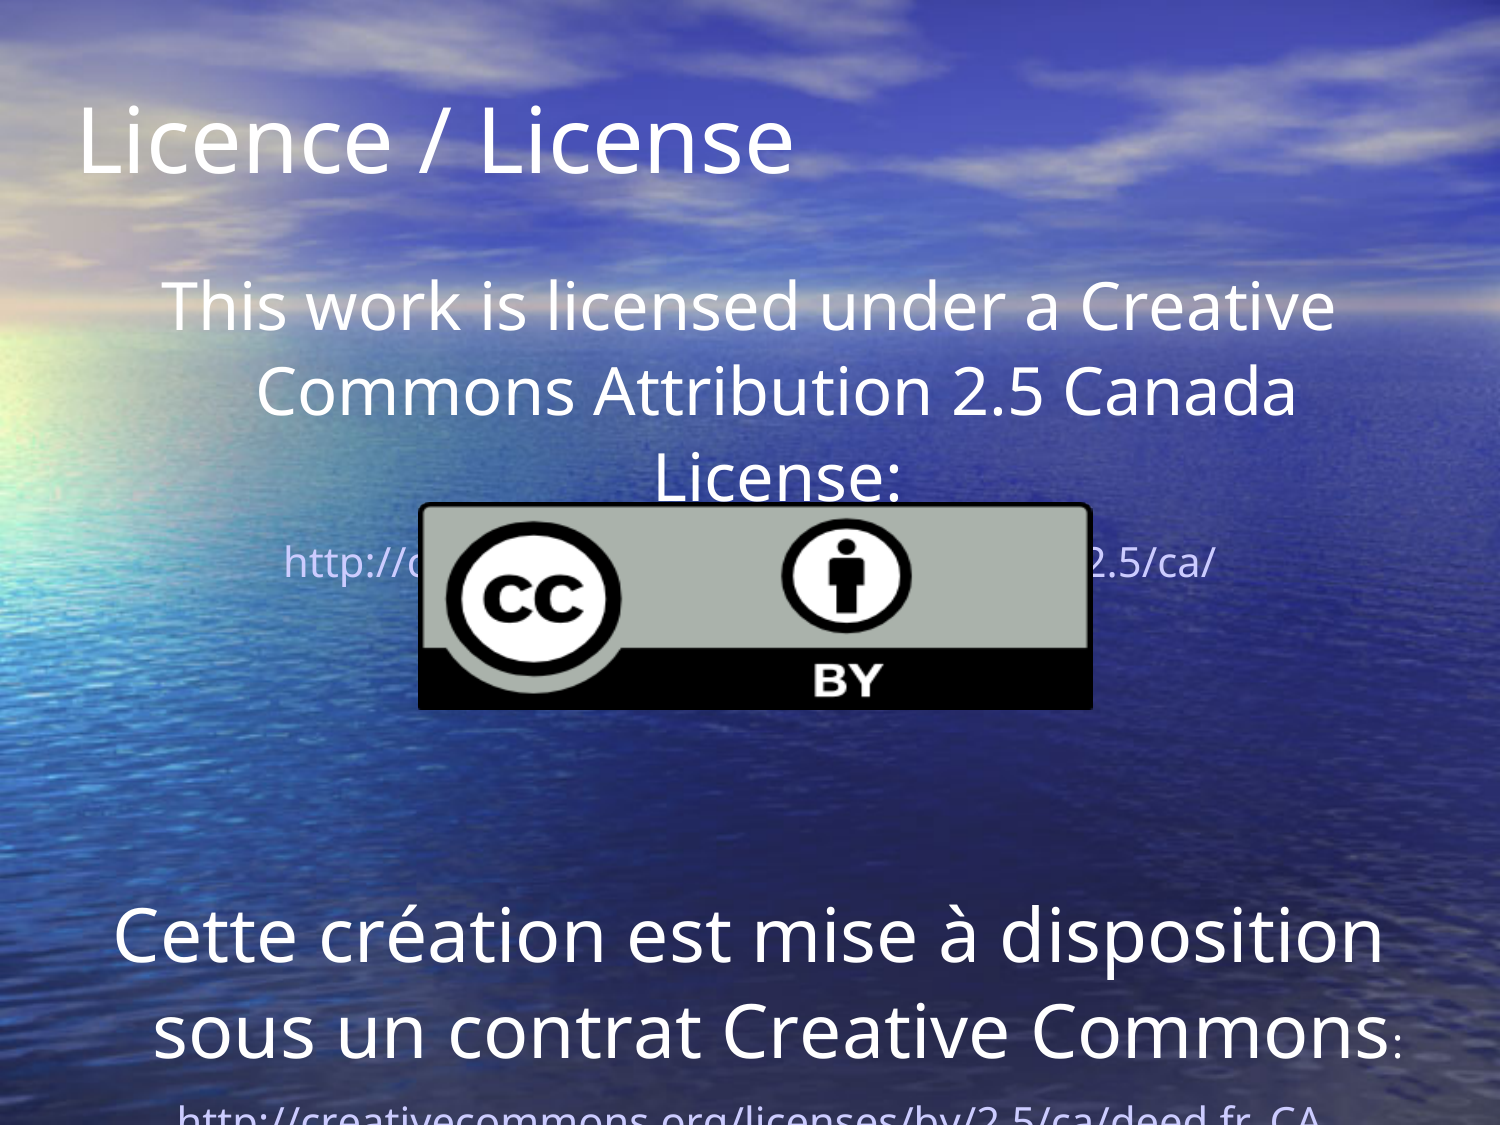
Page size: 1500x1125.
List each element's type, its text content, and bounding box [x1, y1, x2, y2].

picture [791, 1117, 803, 1124]
picture [343, 1117, 355, 1124]
picture [507, 1117, 518, 1125]
picture [1304, 1112, 1313, 1124]
picture [183, 1117, 195, 1125]
picture [546, 1117, 557, 1125]
picture [239, 1117, 252, 1125]
picture [584, 1117, 597, 1125]
picture [708, 1117, 720, 1125]
picture [1116, 1117, 1128, 1125]
picture [437, 1117, 449, 1124]
picture [0, 0, 1500, 1125]
text_box Licence / License [75, 52, 1426, 226]
picture [560, 1117, 571, 1125]
text_box This work is licensed under a Creative Commons Attribution 2.5 Canada License: http://creativecommons.org/licenses/by/2.5/ca/ Cette création est mise à disposition sous un contrat Creative Commons: http://creativecommons.org/licenses/by/2.5/ca/deed.fr_CA [75, 262, 1426, 1047]
picture [521, 1117, 532, 1125]
picture [1141, 1117, 1153, 1124]
picture [816, 1117, 828, 1125]
picture [860, 1117, 872, 1124]
picture [610, 1117, 622, 1125]
picture [1165, 1117, 1177, 1124]
picture [666, 1117, 679, 1125]
picture [481, 1117, 494, 1125]
picture [1188, 1117, 1200, 1125]
picture [920, 1117, 933, 1125]
